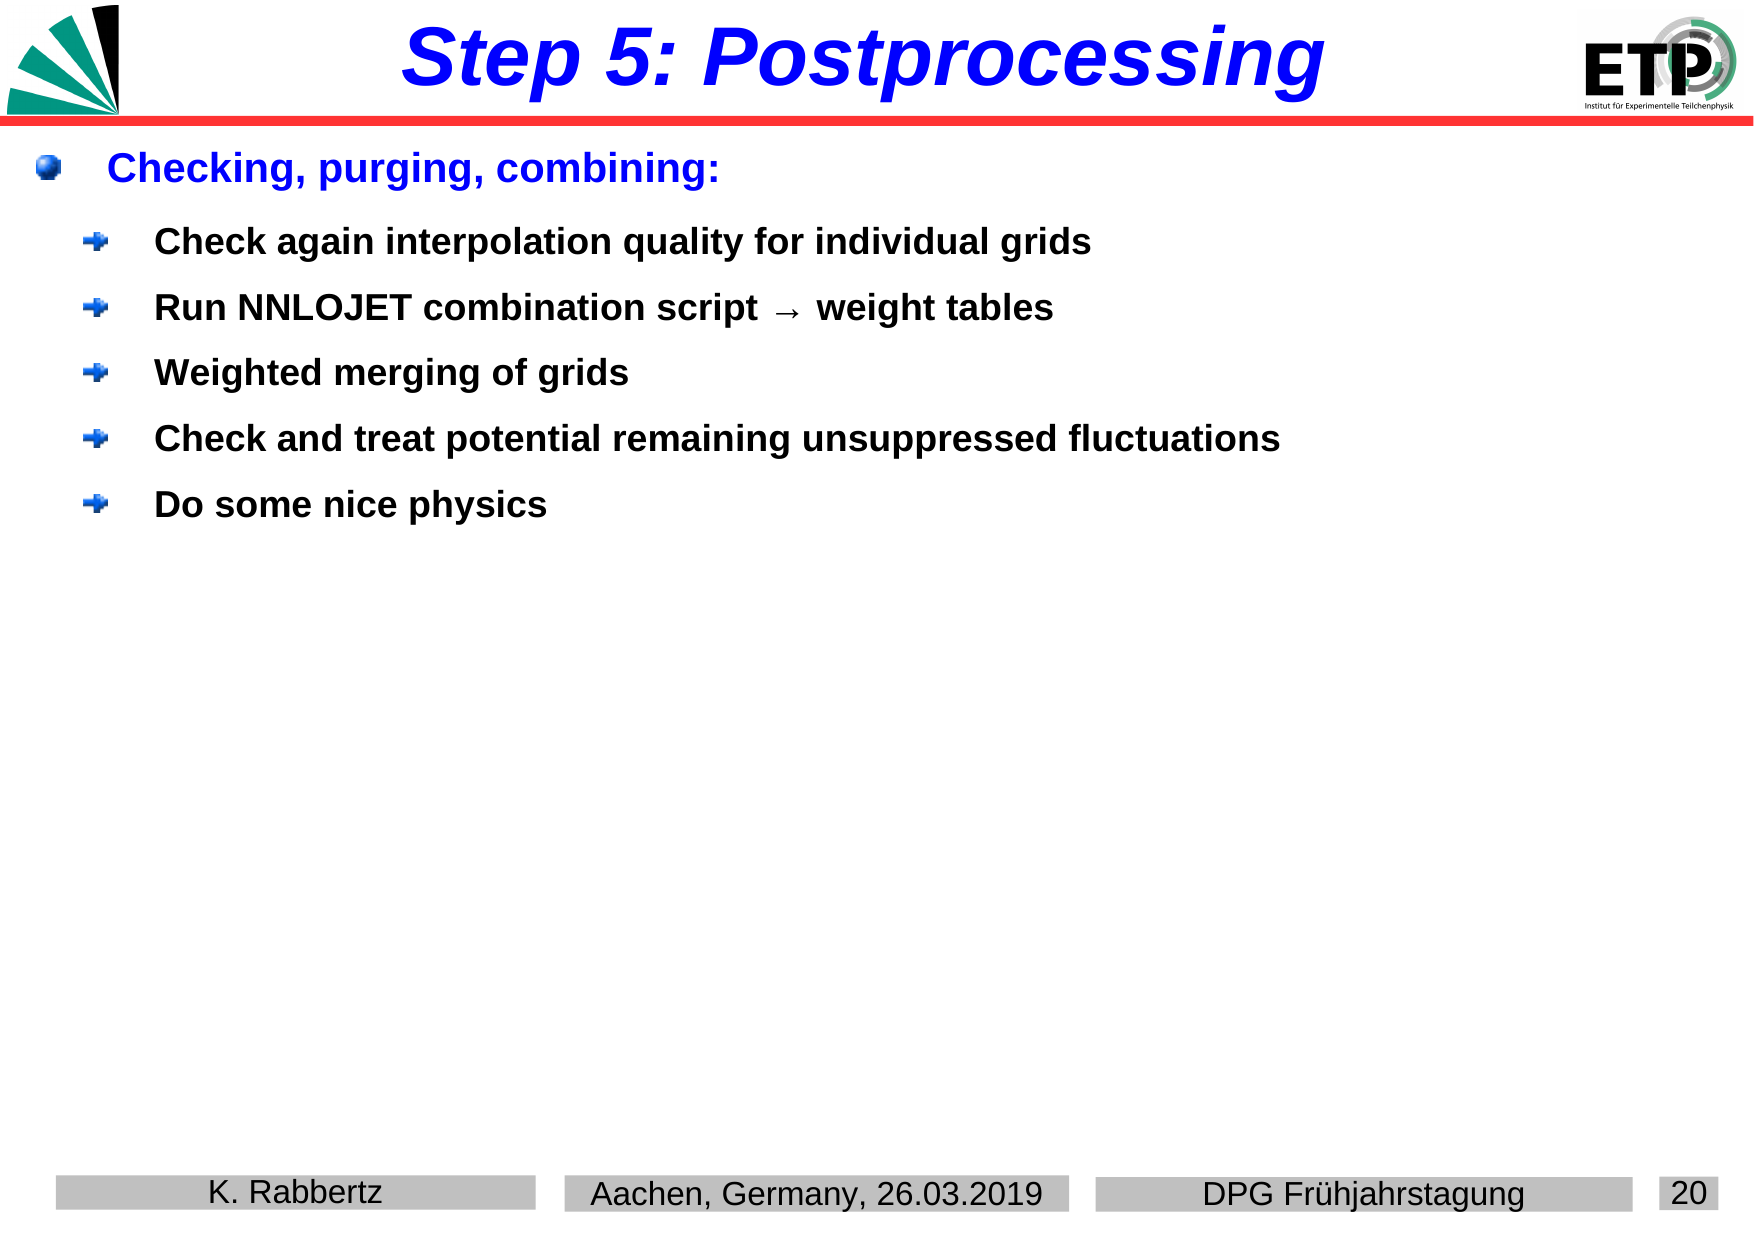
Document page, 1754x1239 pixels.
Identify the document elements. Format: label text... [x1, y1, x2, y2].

picture [1606, 9, 1744, 113]
list Checking, purging, combining: Check again interpolation quality for individual grids Run NNLOJET combination script → weight tables Weighted merging of grids Check and treat potential remaining unsuppressed fluctuations Do some nice physics [24, 144, 1730, 592]
title Step 5: Postprocessing [123, 0, 1606, 114]
picture [7, 5, 119, 116]
